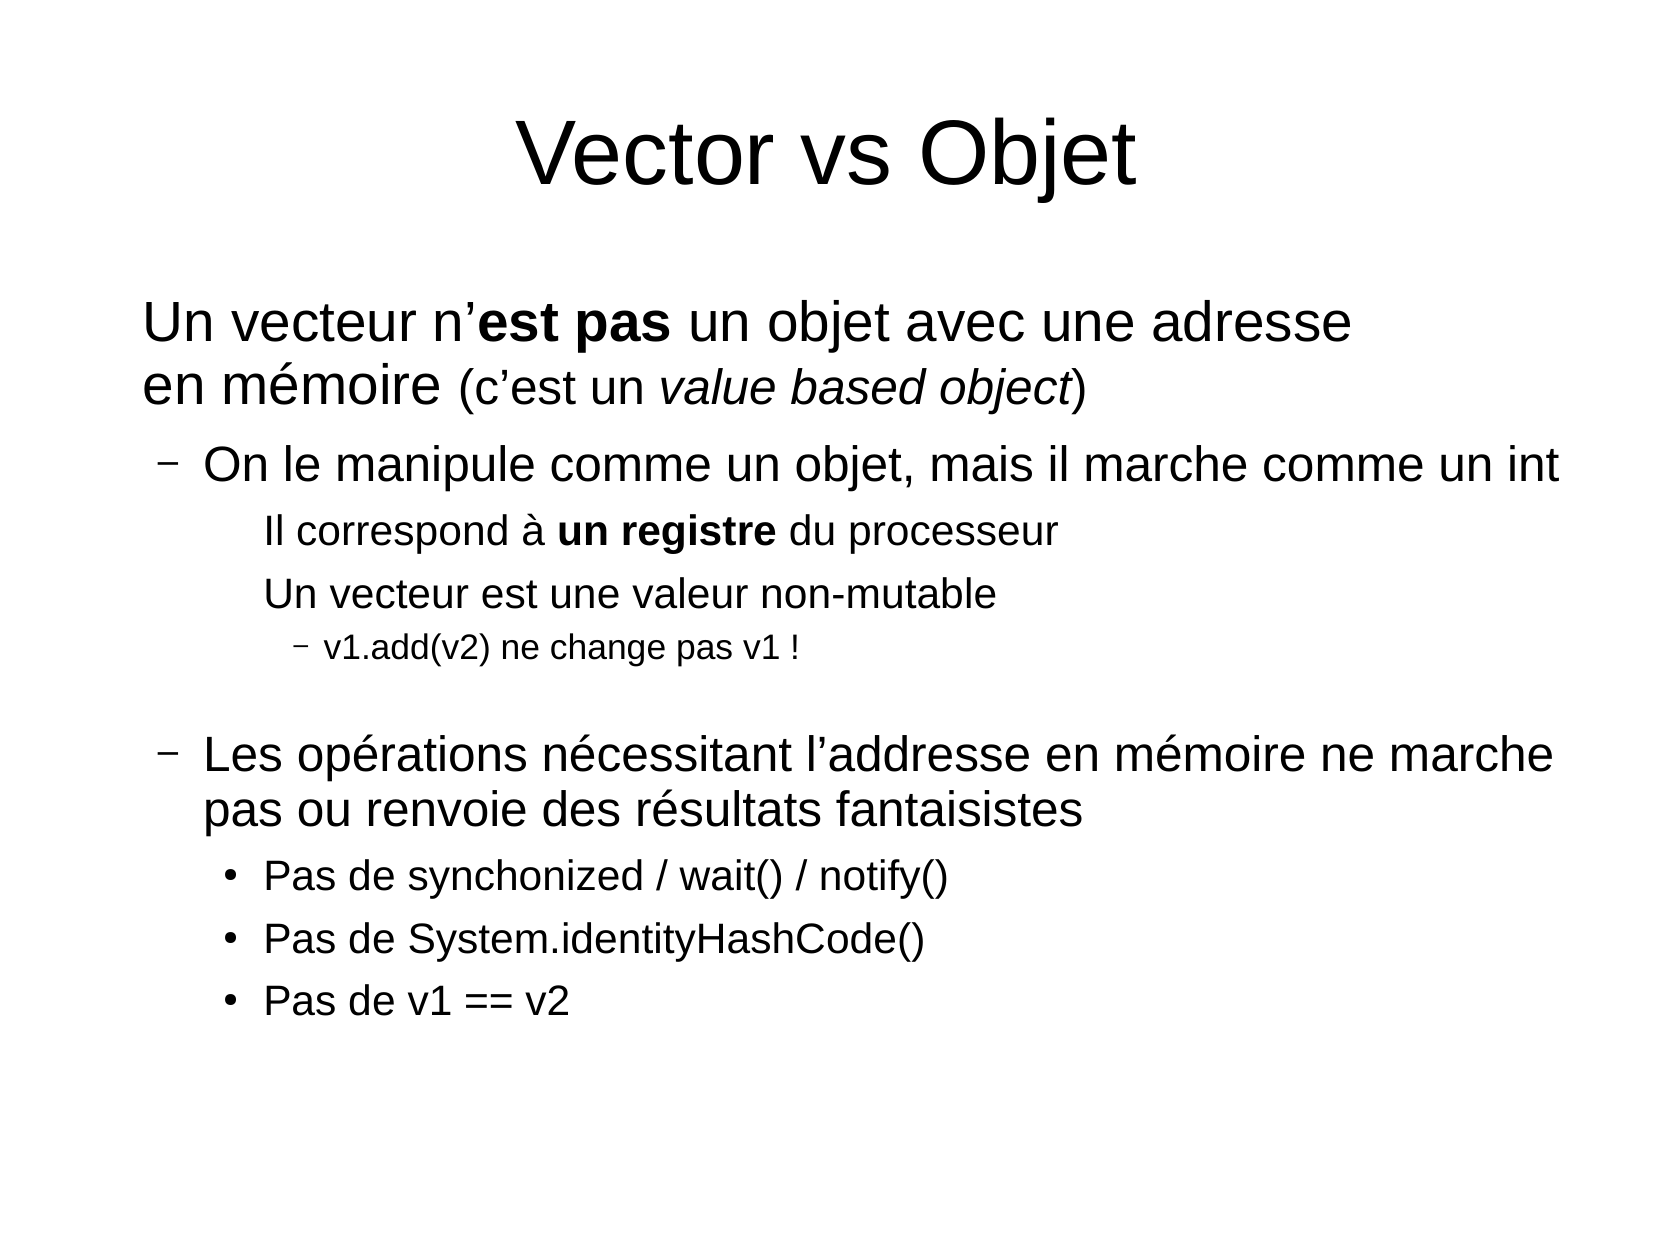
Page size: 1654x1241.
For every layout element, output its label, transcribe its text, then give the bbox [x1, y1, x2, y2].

list Un vecteur n’est pas un objet avec une adresse en mémoire (c’est un value based object) On le manipule comme un objet, mais il marche comme un int Il correspond à un registre du processeur Un vecteur est une valeur non-mutable v1.add(v2) ne change pas v1 ! Les opérations nécessitant l’addresse en mémoire ne marche pas ou renvoie des résultats fantaisistes Pas de synchonized / wait() / notify() Pas de System.identityHashCode() Pas de v1 == v2 [82, 290, 1571, 1051]
title Vector vs Objet [82, 49, 1571, 257]
